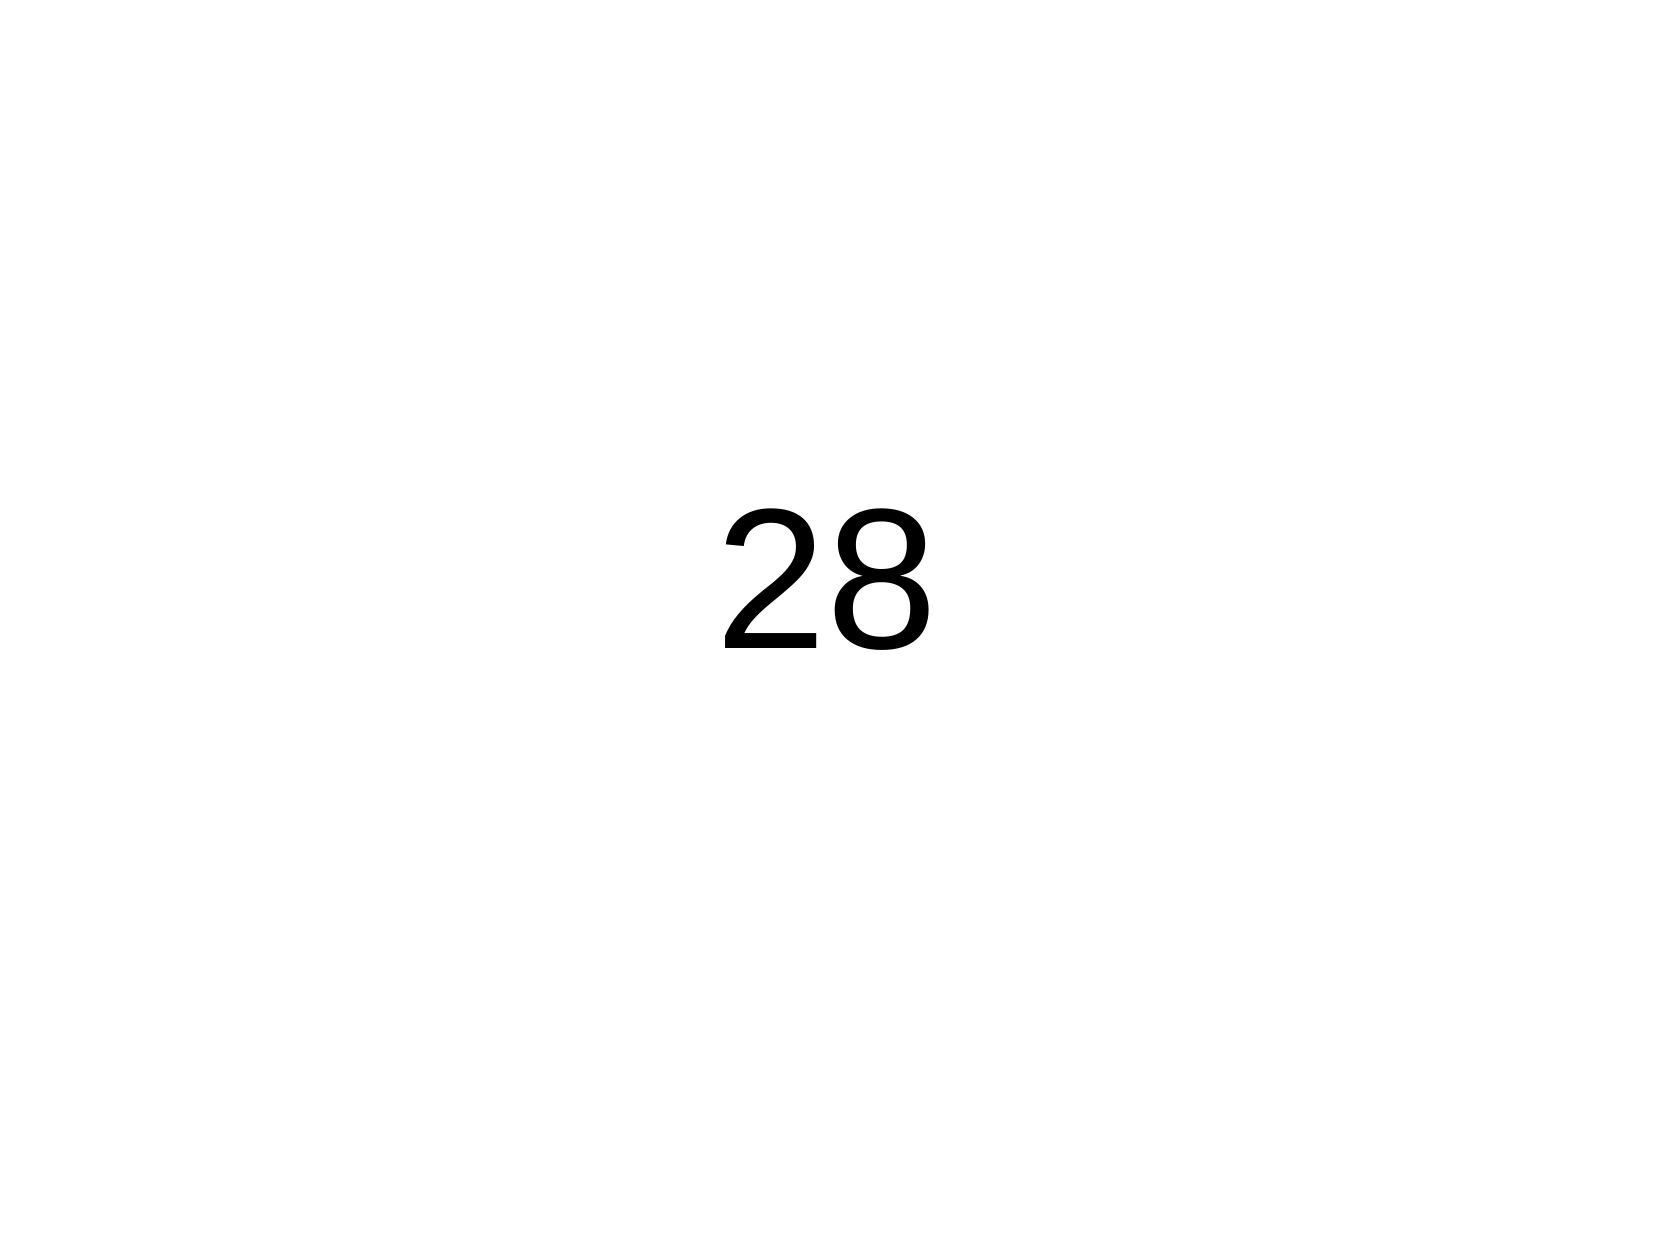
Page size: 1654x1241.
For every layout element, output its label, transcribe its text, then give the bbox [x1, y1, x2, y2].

subtitle 28 [82, 49, 1571, 1109]
